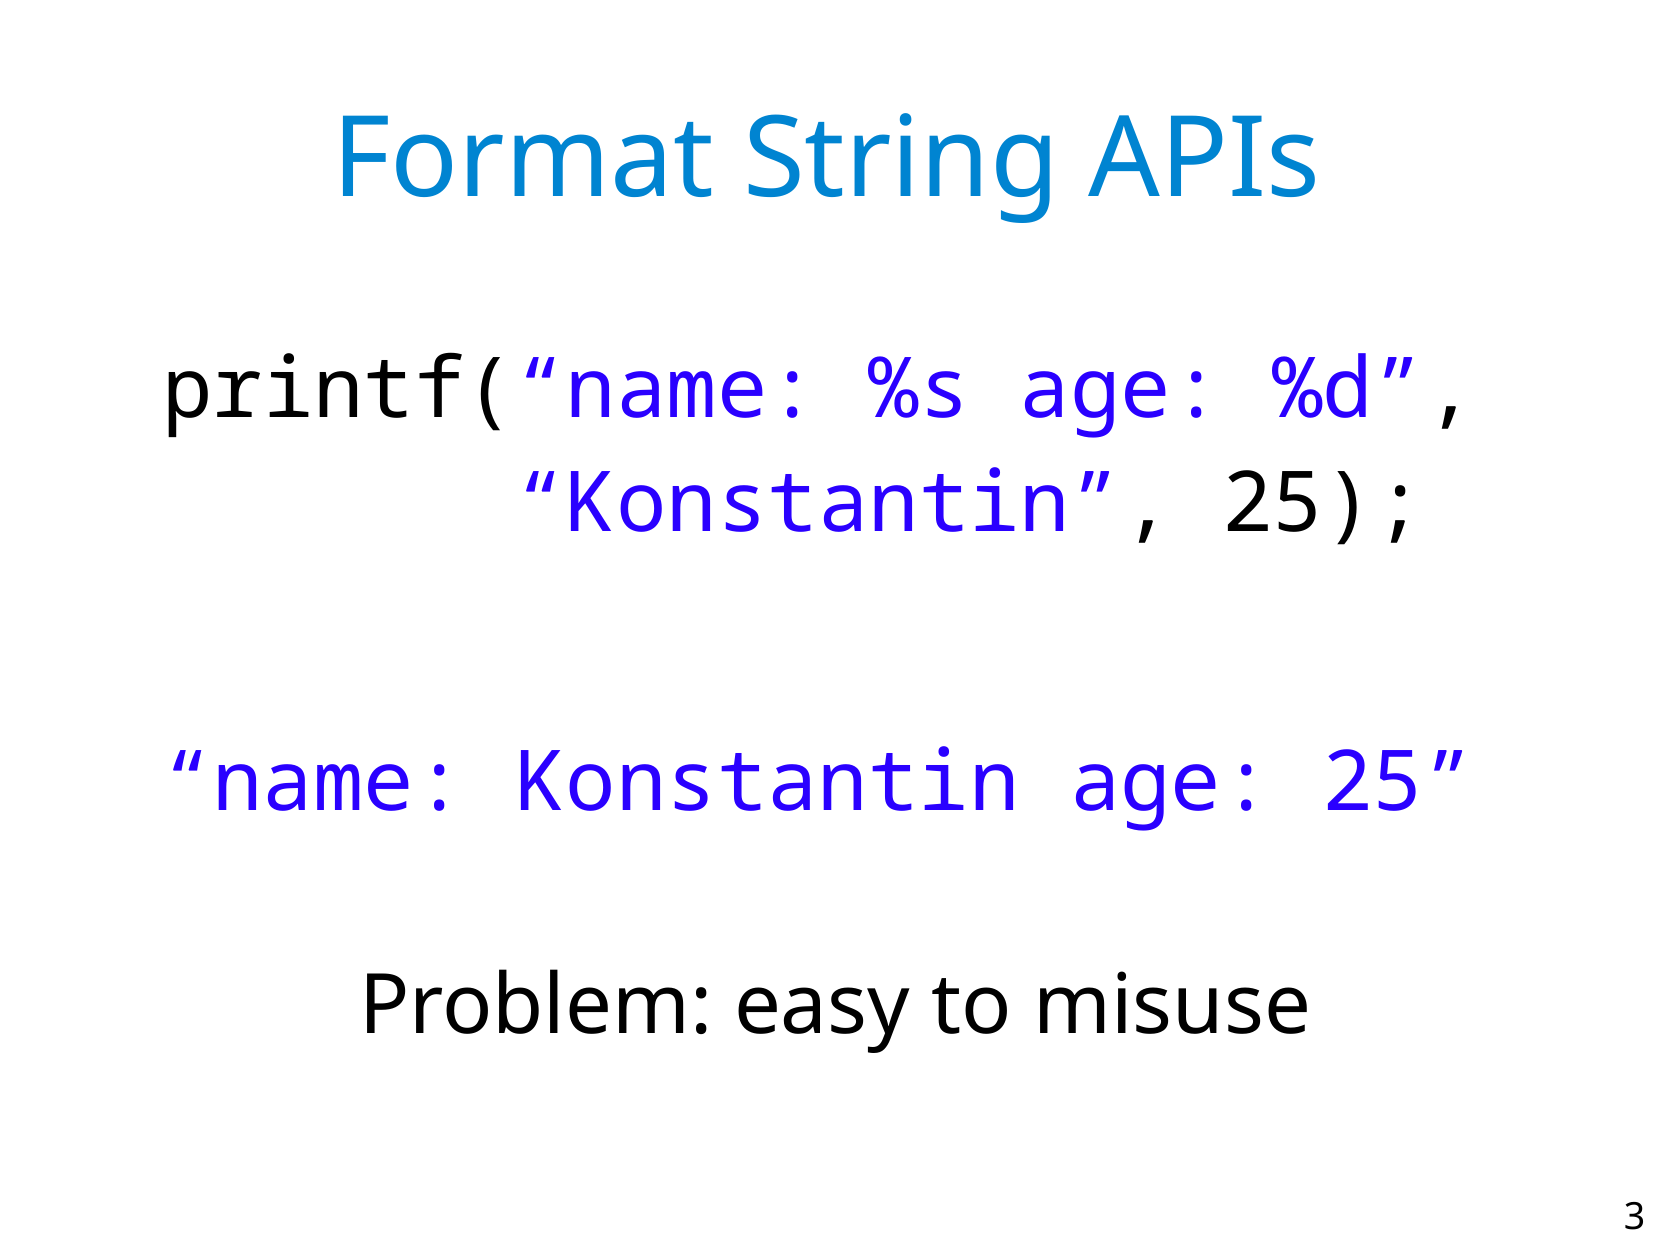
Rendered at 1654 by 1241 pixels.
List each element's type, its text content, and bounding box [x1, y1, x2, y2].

title Format String APIs [82, 49, 1571, 257]
list Problem: easy to misuse [288, 945, 1321, 1096]
text_box printf(“name: %s age: %d”, “Konstantin”, 25); “name: Konstantin age: 25” [102, 327, 1547, 845]
